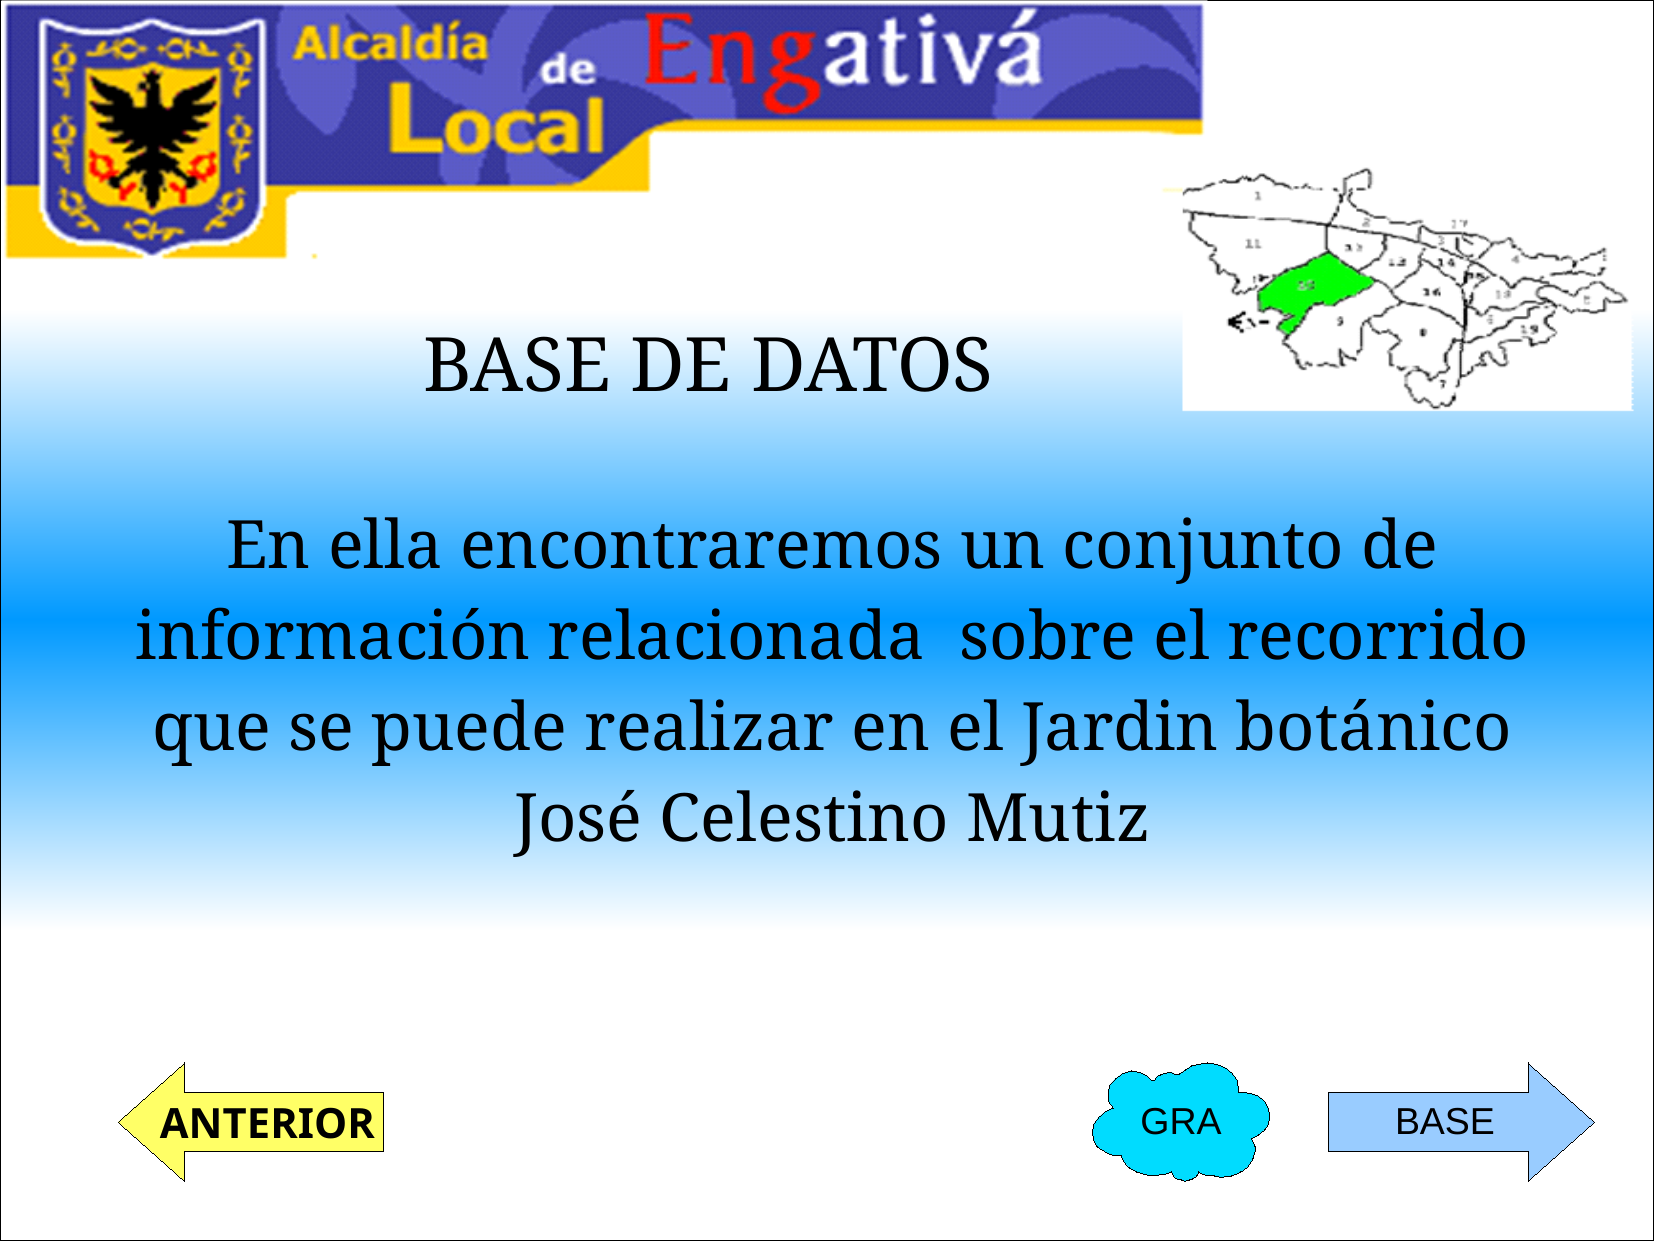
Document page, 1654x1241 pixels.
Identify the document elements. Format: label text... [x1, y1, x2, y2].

title BASE DE DATOS [236, 252, 1182, 442]
text_box GRA [1092, 1062, 1270, 1182]
picture [0, 0, 1636, 414]
text_box ANTERIOR [118, 1062, 384, 1182]
subtitle En ella encontraremos un conjunto de información relacionada sobre el recorrido que se puede realizar en el Jardin botánico José Celestino Mutiz [88, 442, 1577, 916]
text_box BASE [1328, 1062, 1595, 1182]
